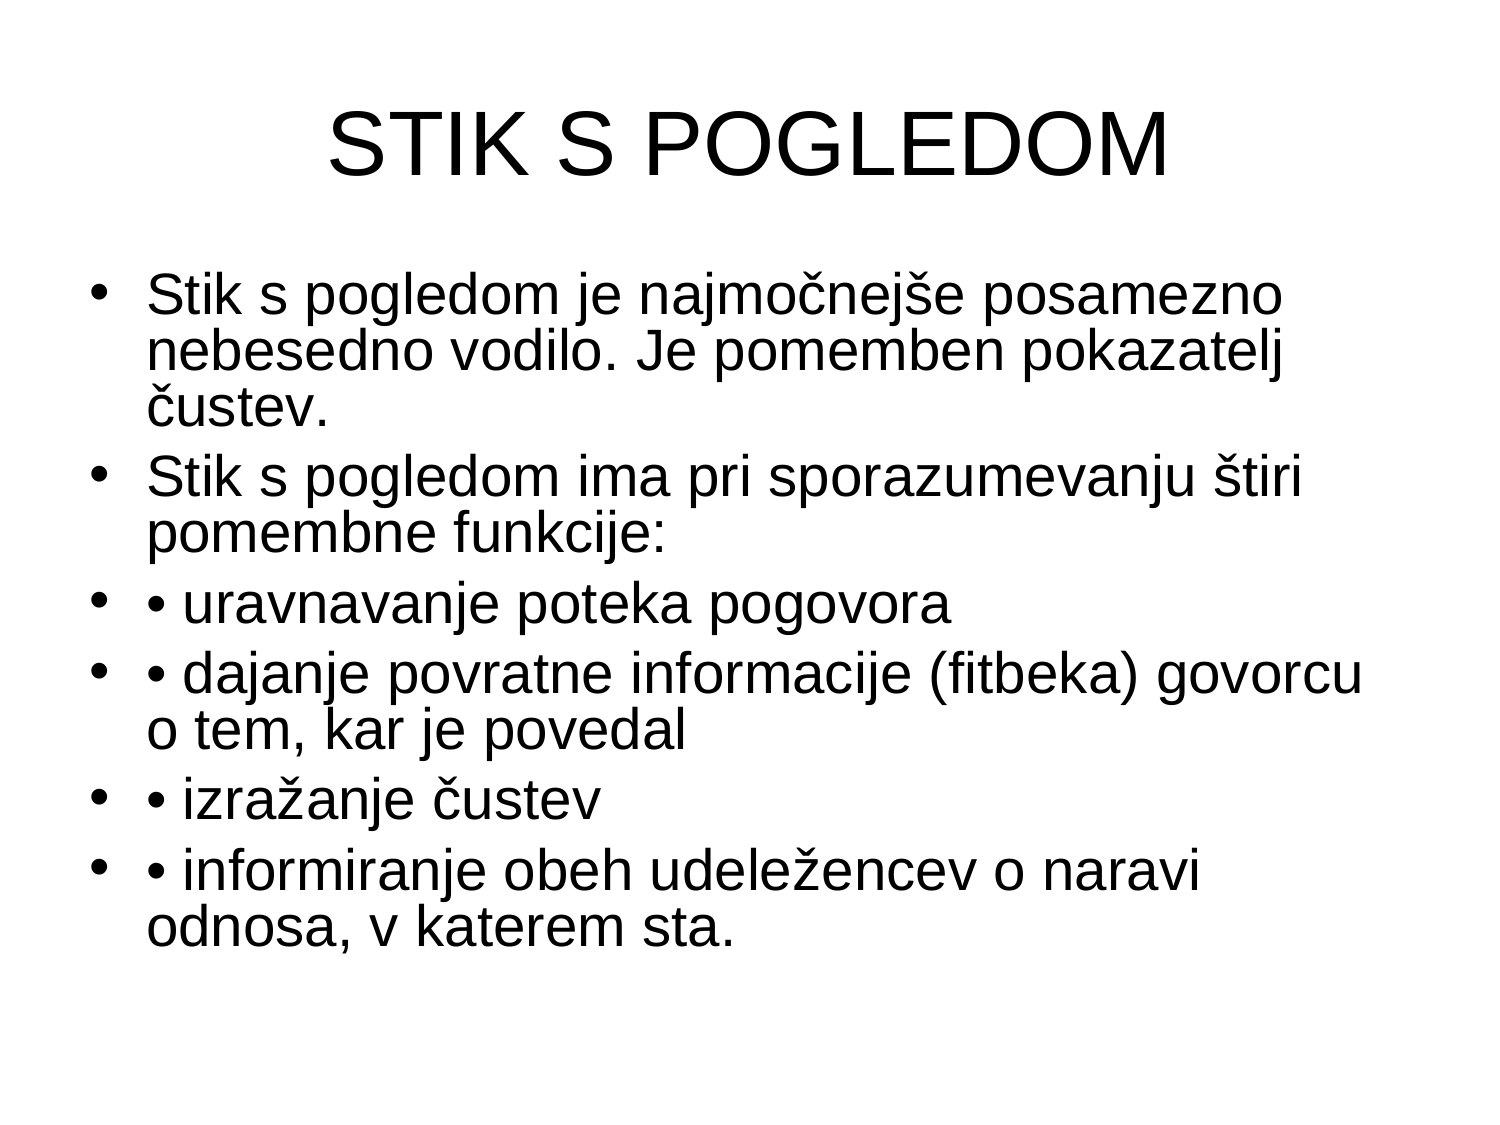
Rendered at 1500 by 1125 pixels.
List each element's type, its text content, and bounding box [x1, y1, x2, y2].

title STIK S POGLEDOM [75, 45, 1426, 233]
list Stik s pogledom je najmočnejše posamezno nebesedno vodilo. Je pomemben pokazatelj čustev. Stik s pogledom ima pri sporazumevanju štiri pomembne funkcije: • uravnavanje poteka pogovora • dajanje povratne informacije (fitbeka) govorcu o tem, kar je povedal • izražanje čustev • informiranje obeh udeležencev o naravi odnosa, v katerem sta. [75, 262, 1426, 1006]
